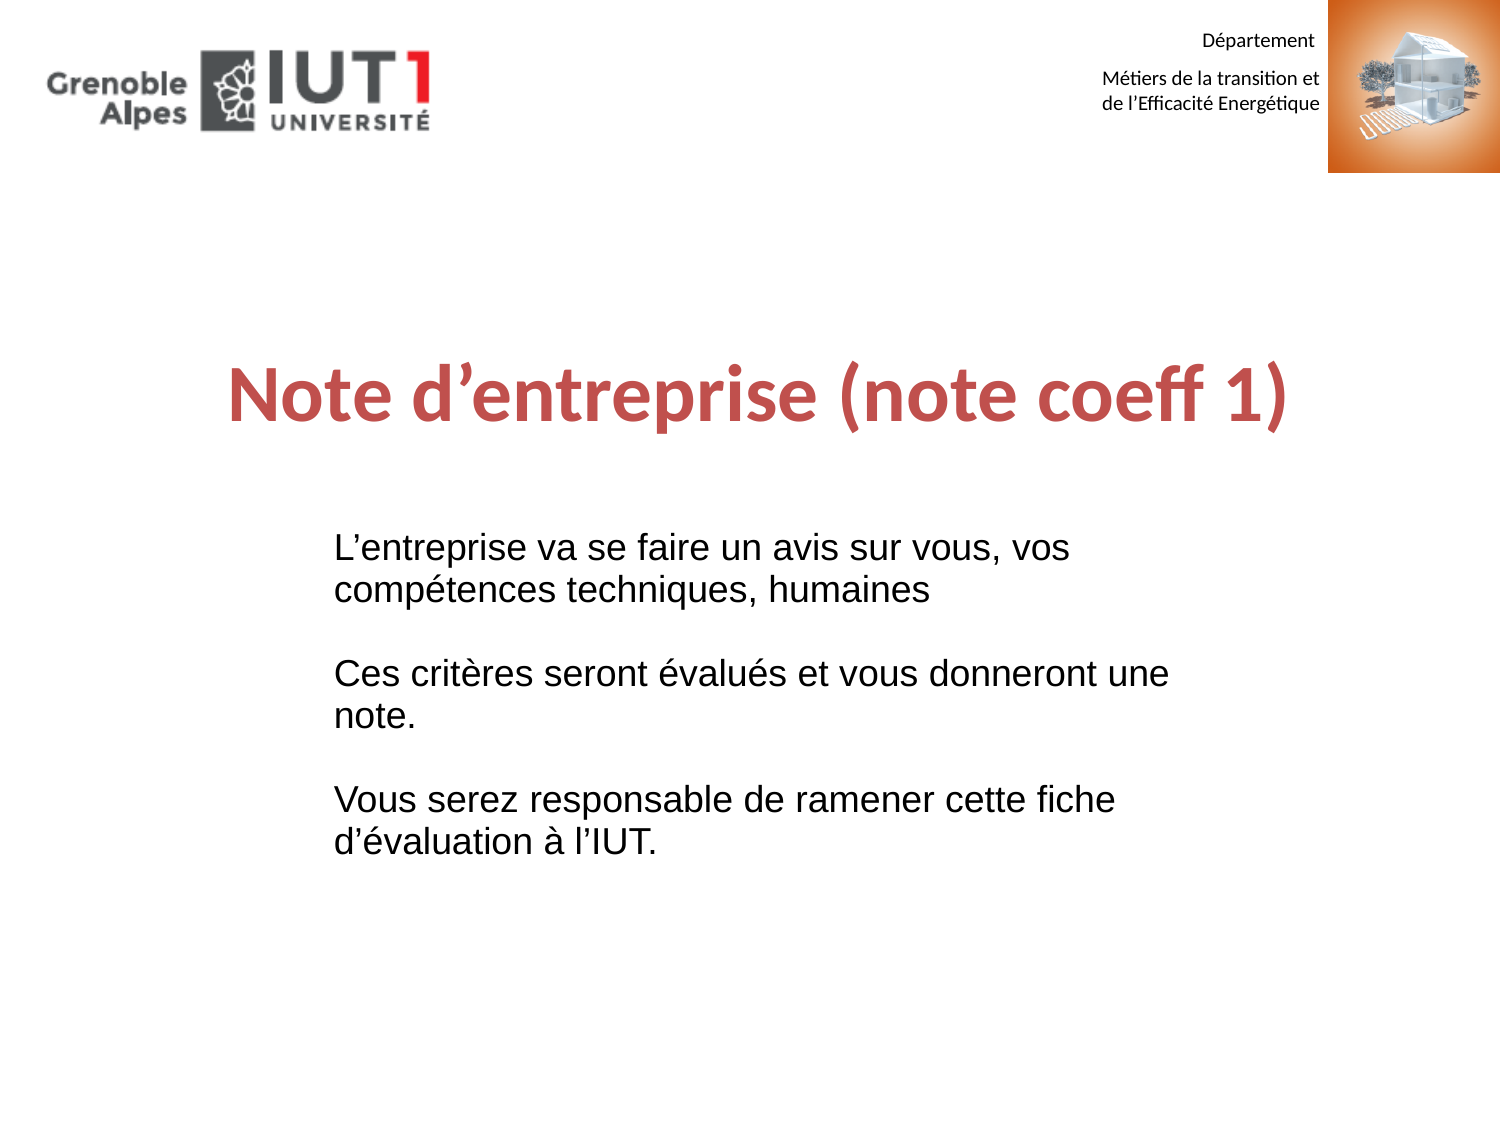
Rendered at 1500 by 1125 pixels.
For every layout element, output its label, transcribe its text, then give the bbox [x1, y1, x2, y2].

text_box Département Métiers de la transition et de l’Efficacité Energétique [1062, 19, 1335, 123]
picture [1328, 0, 1500, 173]
picture [6, 7, 550, 173]
title Note d’entreprise (note coeff 1) [184, 330, 1335, 519]
text_box L’entreprise va se faire un avis sur vous, vos compétences techniques, humaines Ces critères seront évalués et vous donneront une note. Vous serez responsable de ramener cette fiche d’évaluation à l’IUT. [318, 519, 1264, 871]
